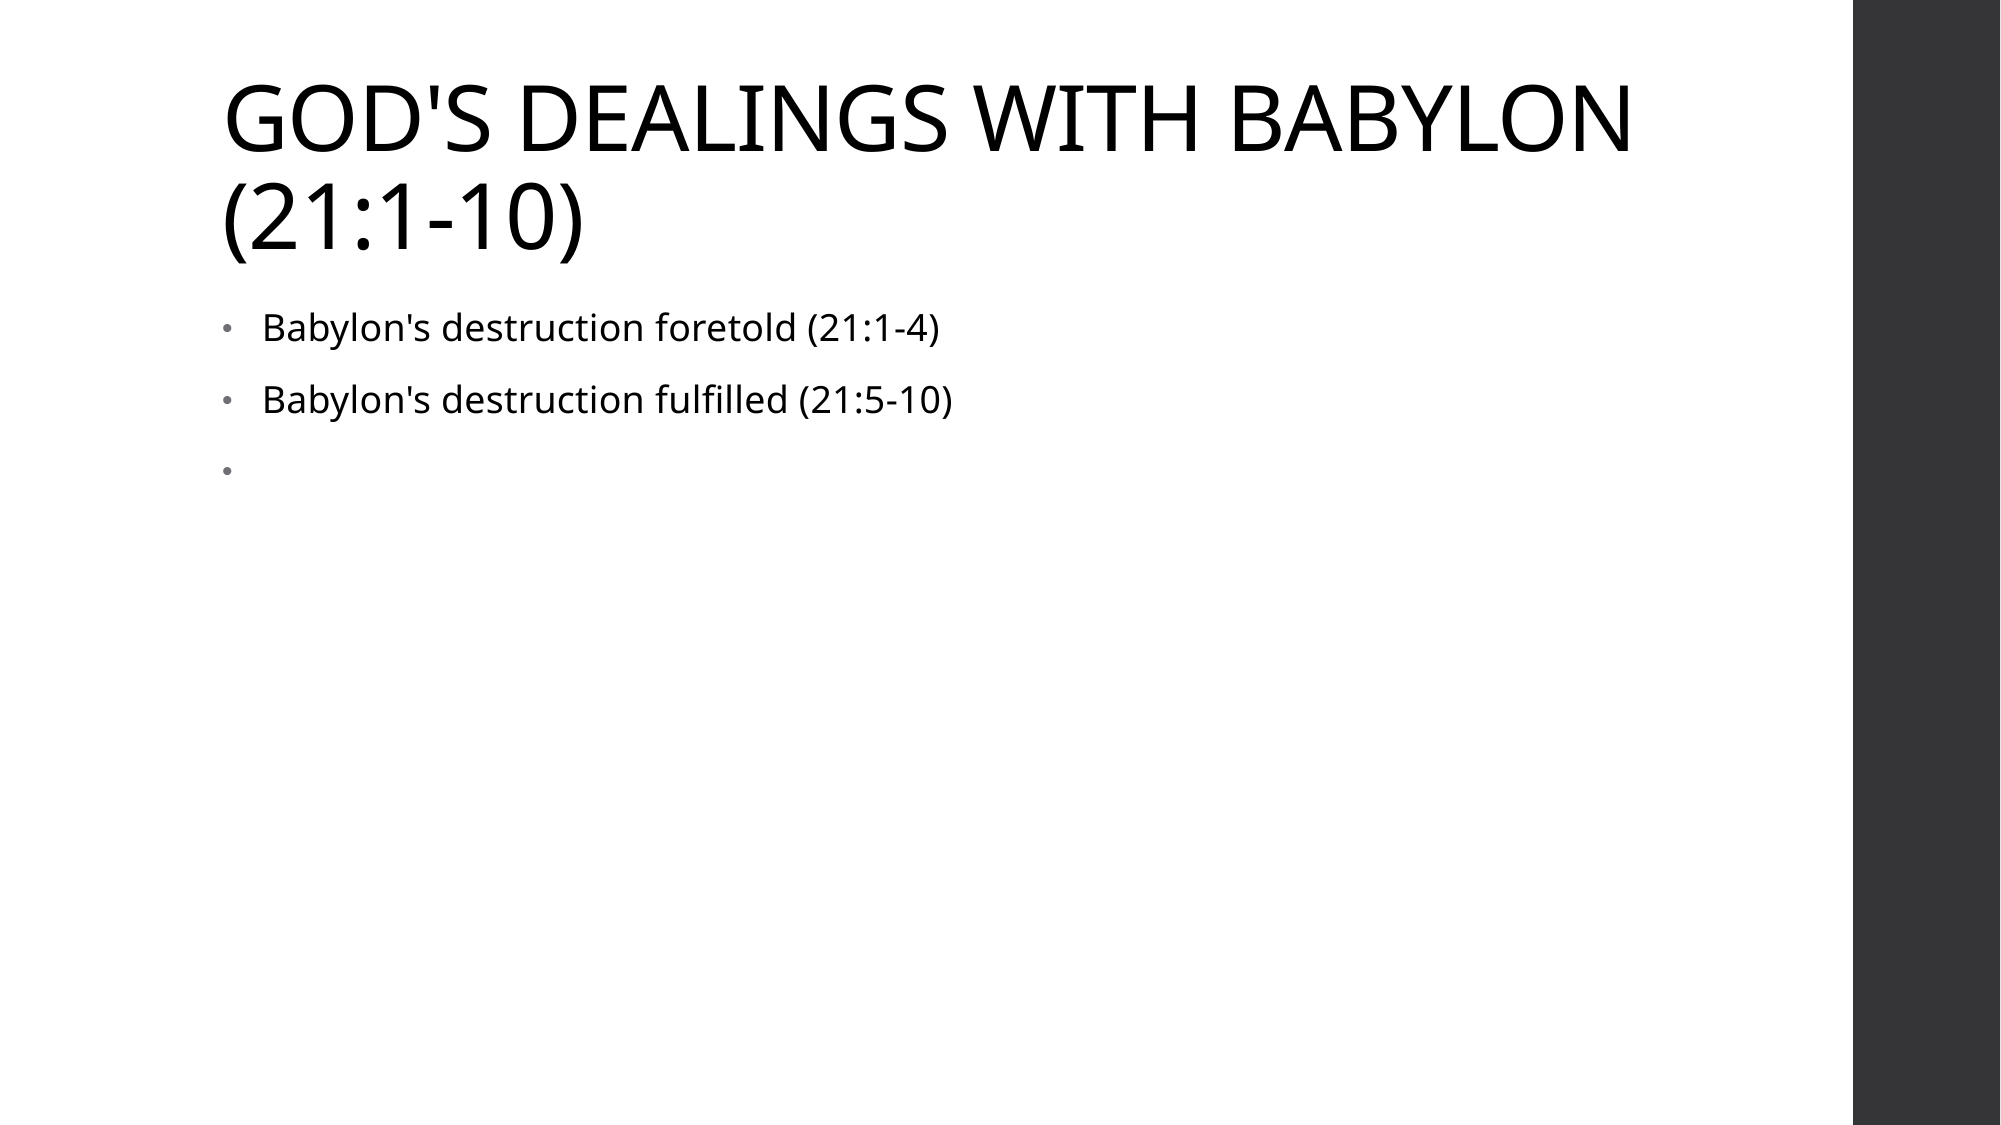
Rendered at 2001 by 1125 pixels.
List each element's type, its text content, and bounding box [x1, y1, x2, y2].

title GOD'S DEALINGS WITH BABYLON (21:1-10) [206, 60, 1797, 278]
list Babylon's destruction foretold (21:1-4) Babylon's destruction fulfilled (21:5-10) [206, 299, 1617, 1014]
